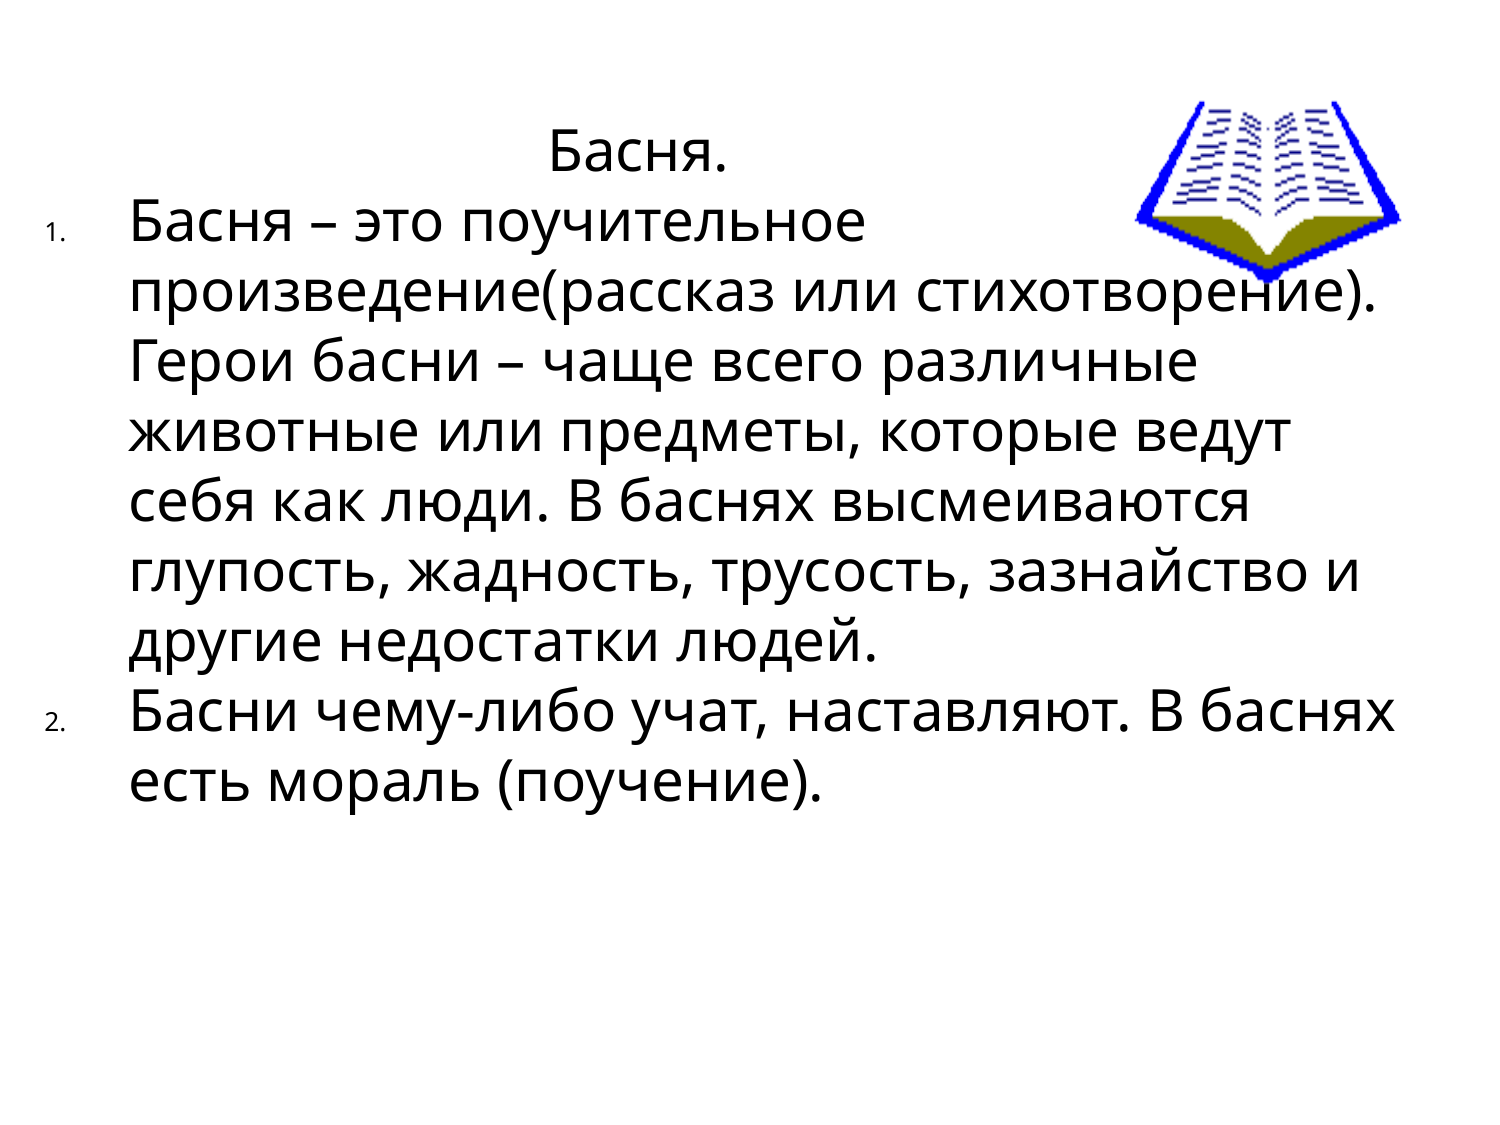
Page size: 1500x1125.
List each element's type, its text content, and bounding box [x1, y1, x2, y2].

text_box Басня. Басня – это поучительное произведение(рассказ или стихотворение). Герои басни – чаще всего различные животные или предметы, которые ведут себя как люди. В баснях высмеиваются глупость, жадность, трусость, зазнайство и другие недостатки людей. Басни чему-либо учат, наставляют. В баснях есть мораль (поучение). [29, 105, 1447, 821]
picture [1125, 0, 1408, 305]
